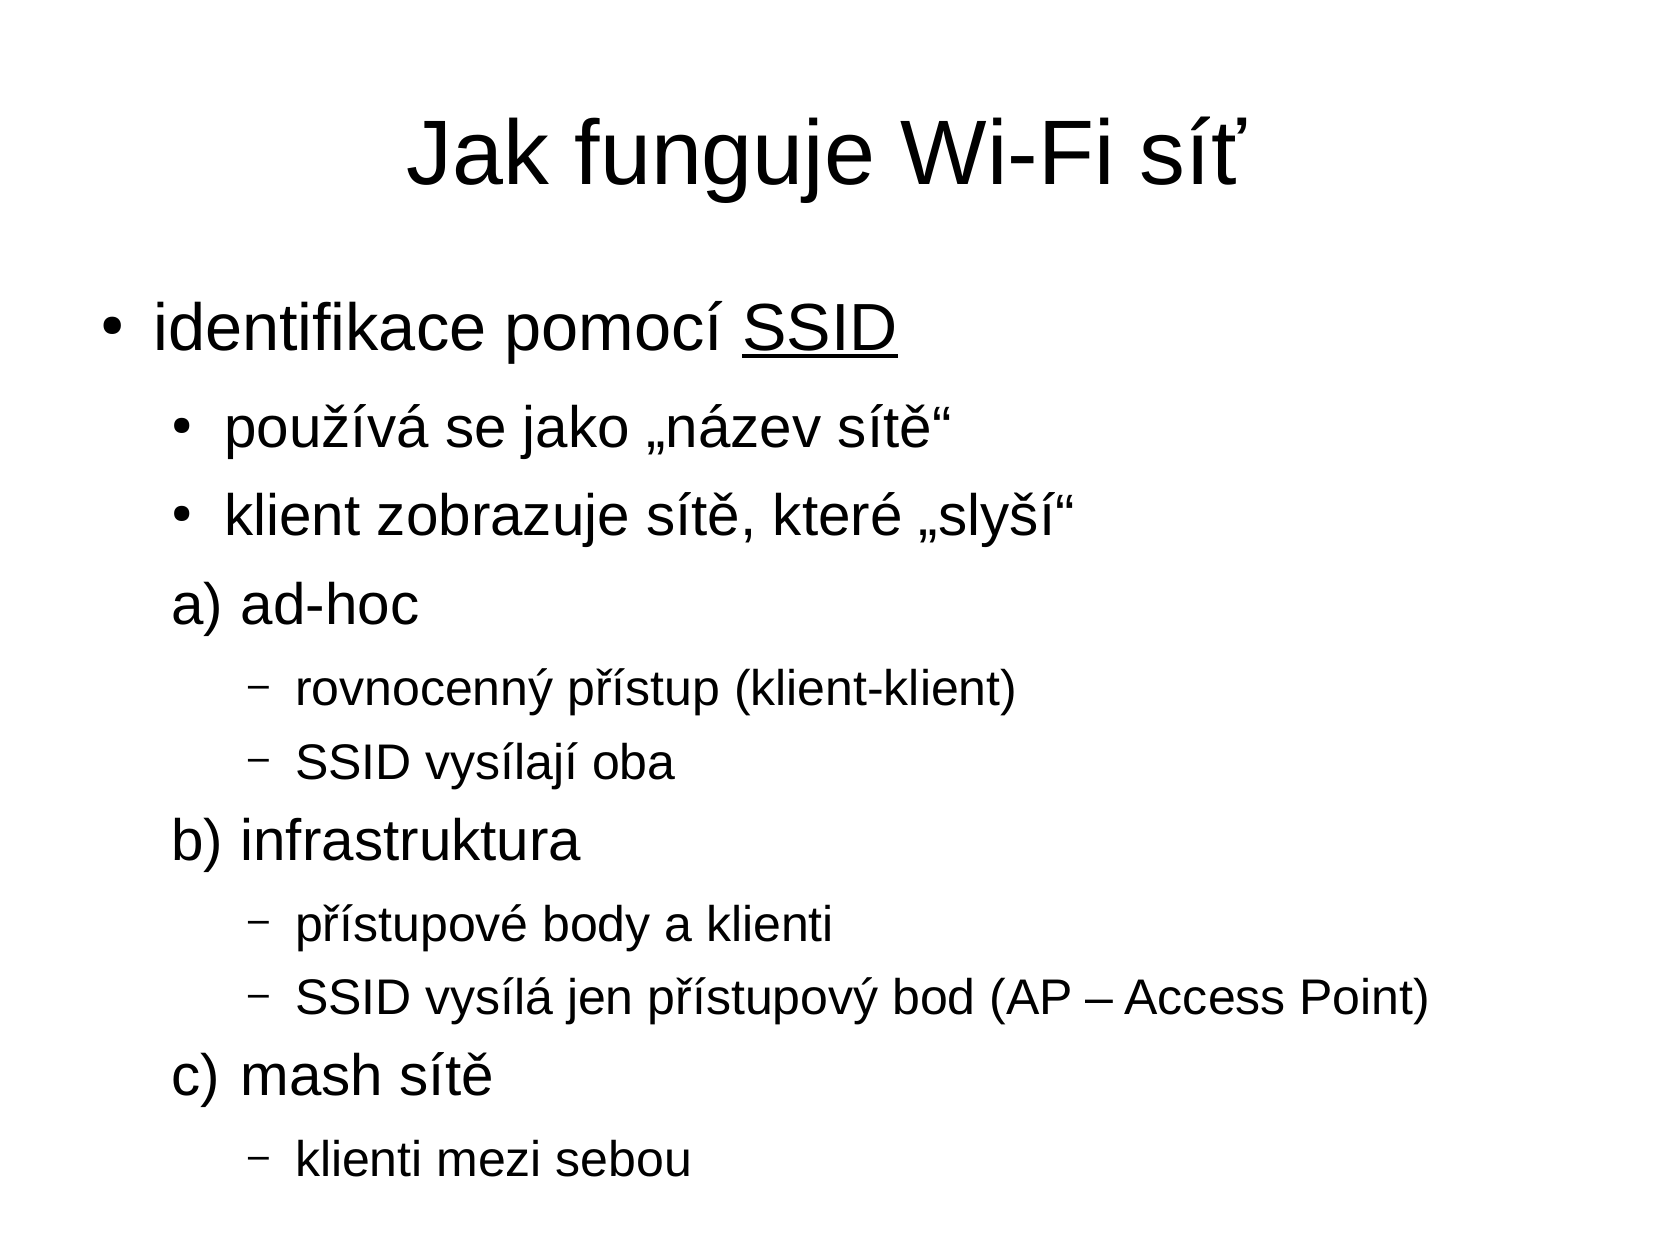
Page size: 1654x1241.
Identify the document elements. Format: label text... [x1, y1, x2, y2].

list identifikace pomocí SSID používá se jako „název sítě“ klient zobrazuje sítě, které „slyší“ ad-hoc rovnocenný přístup (klient-klient) SSID vysílají oba infrastruktura přístupové body a klienti SSID vysílá jen přístupový bod (AP – Access Point) mash sítě klienti mezi sebou [82, 290, 1571, 1188]
title Jak funguje Wi-Fi síť [82, 49, 1571, 257]
